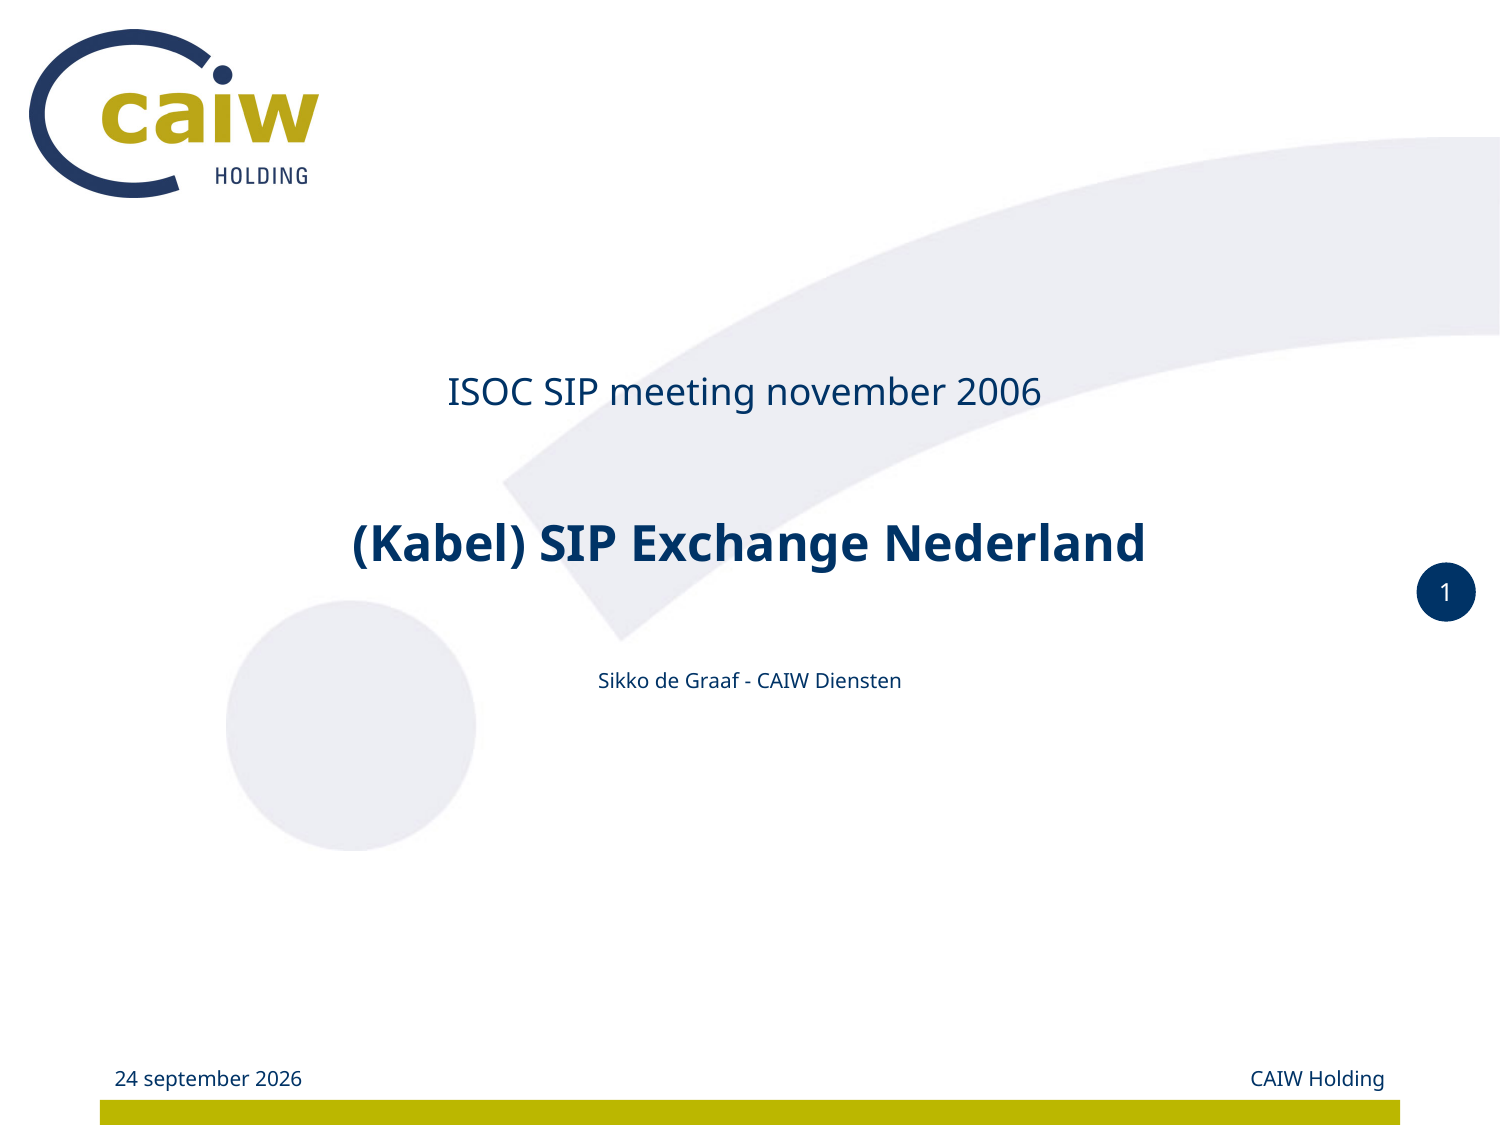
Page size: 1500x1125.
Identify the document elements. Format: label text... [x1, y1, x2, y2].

title ISOC SIP meeting november 2006 (Kabel) SIP Exchange Nederland Sikko de Graaf - CAIW Diensten [99, 275, 1401, 725]
picture [29, 29, 1500, 851]
